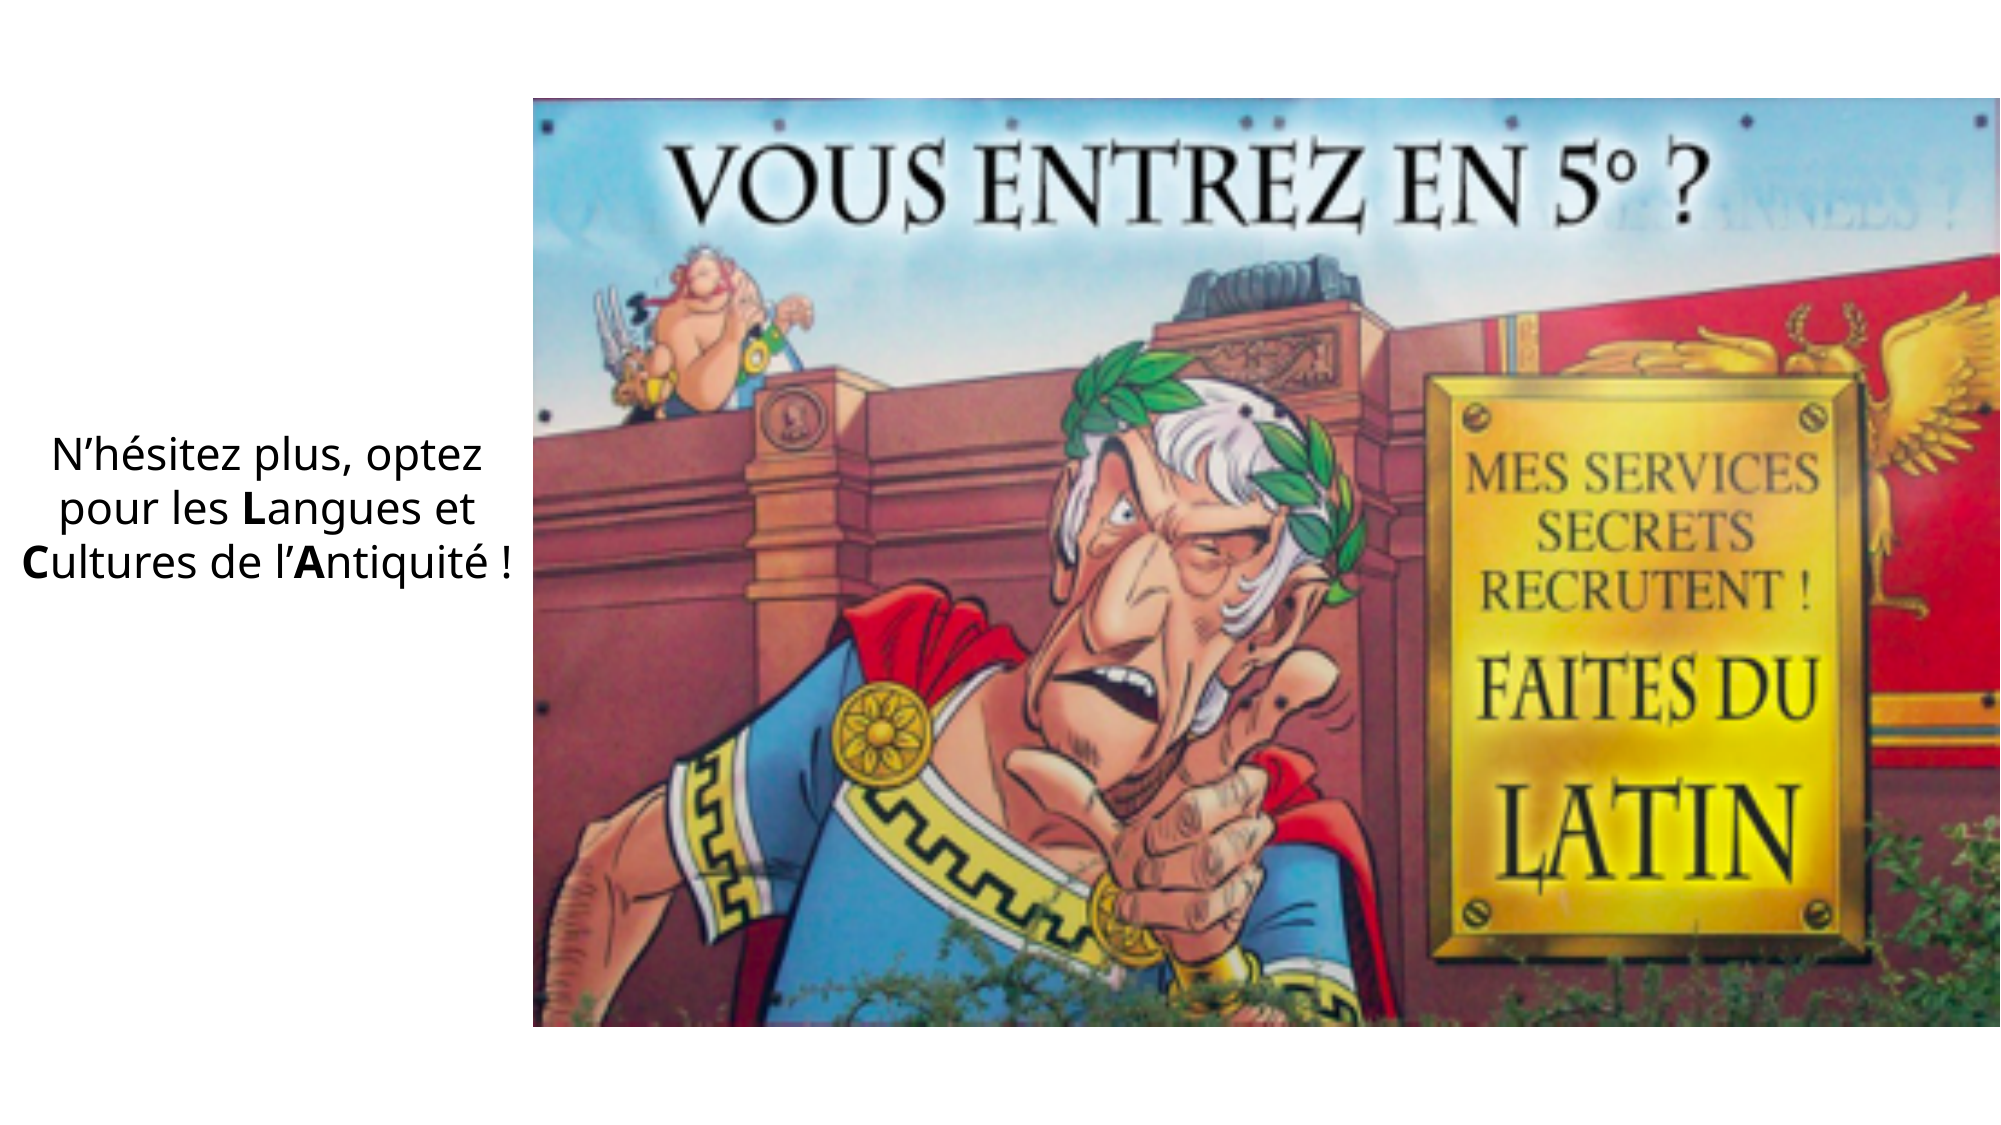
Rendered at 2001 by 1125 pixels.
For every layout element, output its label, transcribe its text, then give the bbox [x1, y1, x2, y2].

title N’hésitez plus, optez pour les Langues et Cultures de l’Antiquité ! [0, 397, 533, 616]
picture [533, 98, 2000, 1027]
